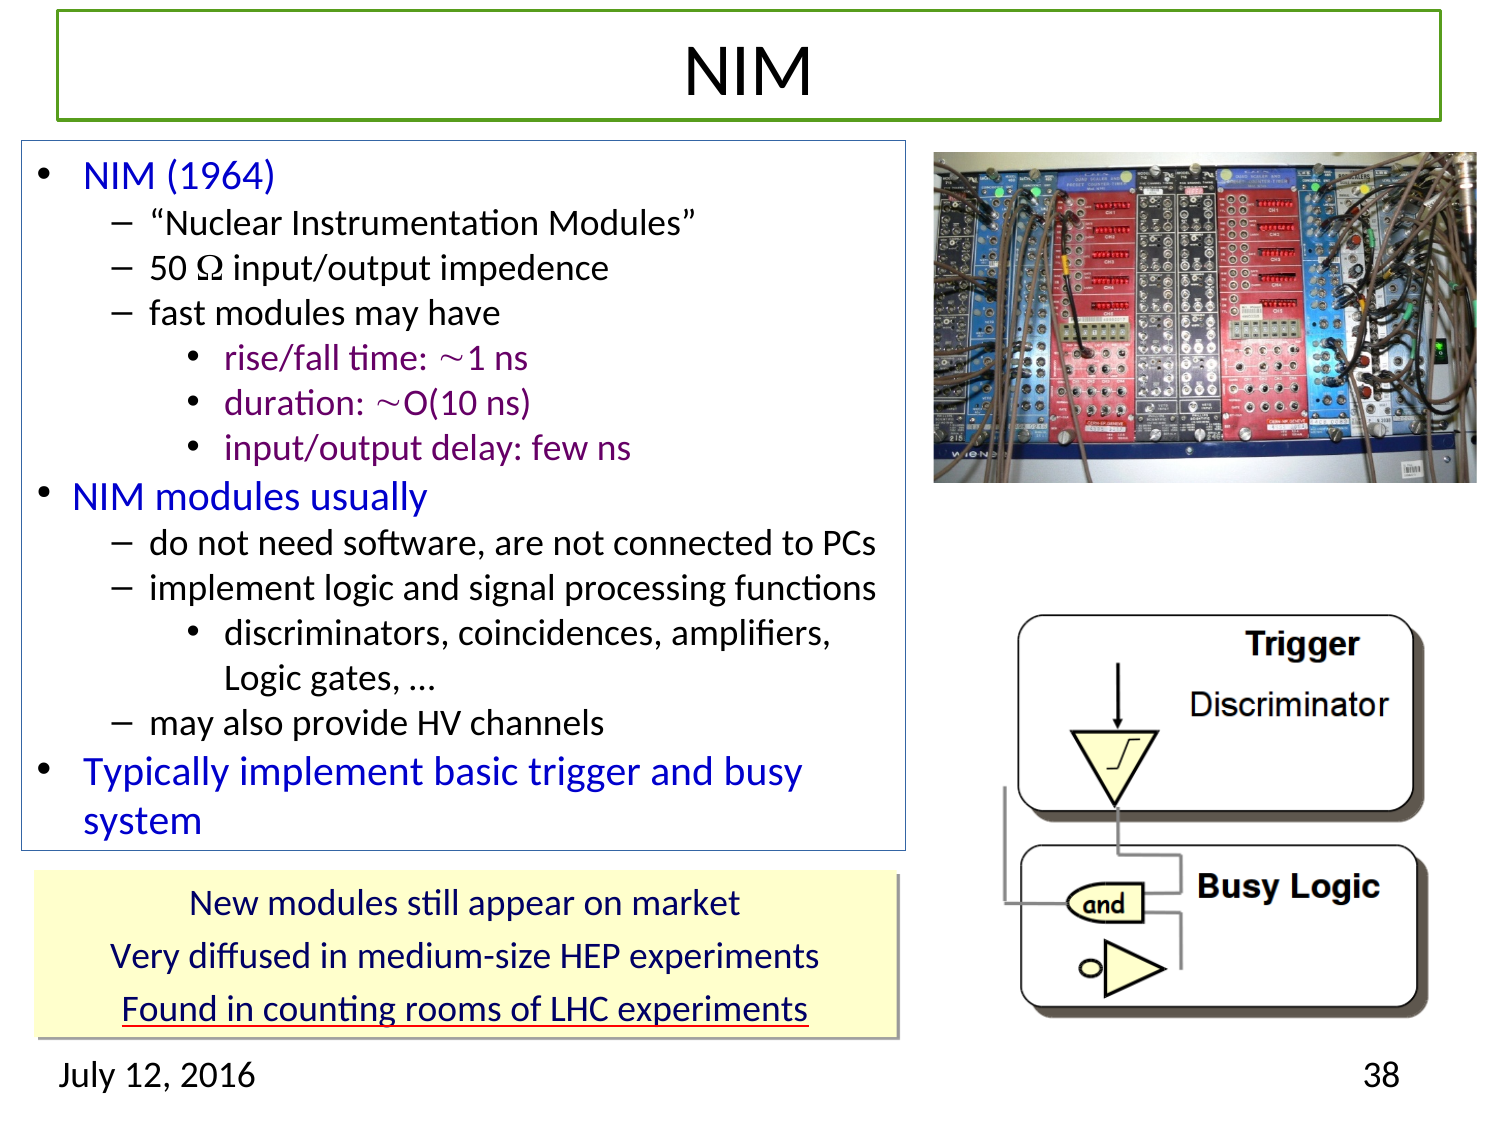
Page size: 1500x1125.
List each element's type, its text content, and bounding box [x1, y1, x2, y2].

text_box NIM (1964) “Nuclear Instrumentation Modules” 50 Ω input/output impedence fast modules may have rise/fall time: ~1 ns duration: ~O(10 ns) input/output delay: few ns NIM modules usually do not need software, are not connected to PCs implement logic and signal processing functions discriminators, coincidences, amplifiers, Logic gates, … may also provide HV channels Typically implement basic trigger and busy system [21, 140, 906, 851]
title NIM [57, 10, 1441, 121]
picture [982, 579, 1442, 1030]
text_box New modules still appear on market Very diffused in medium-size HEP experiments Found in counting rooms of LHC experiments [34, 870, 897, 1038]
picture [933, 152, 1477, 483]
